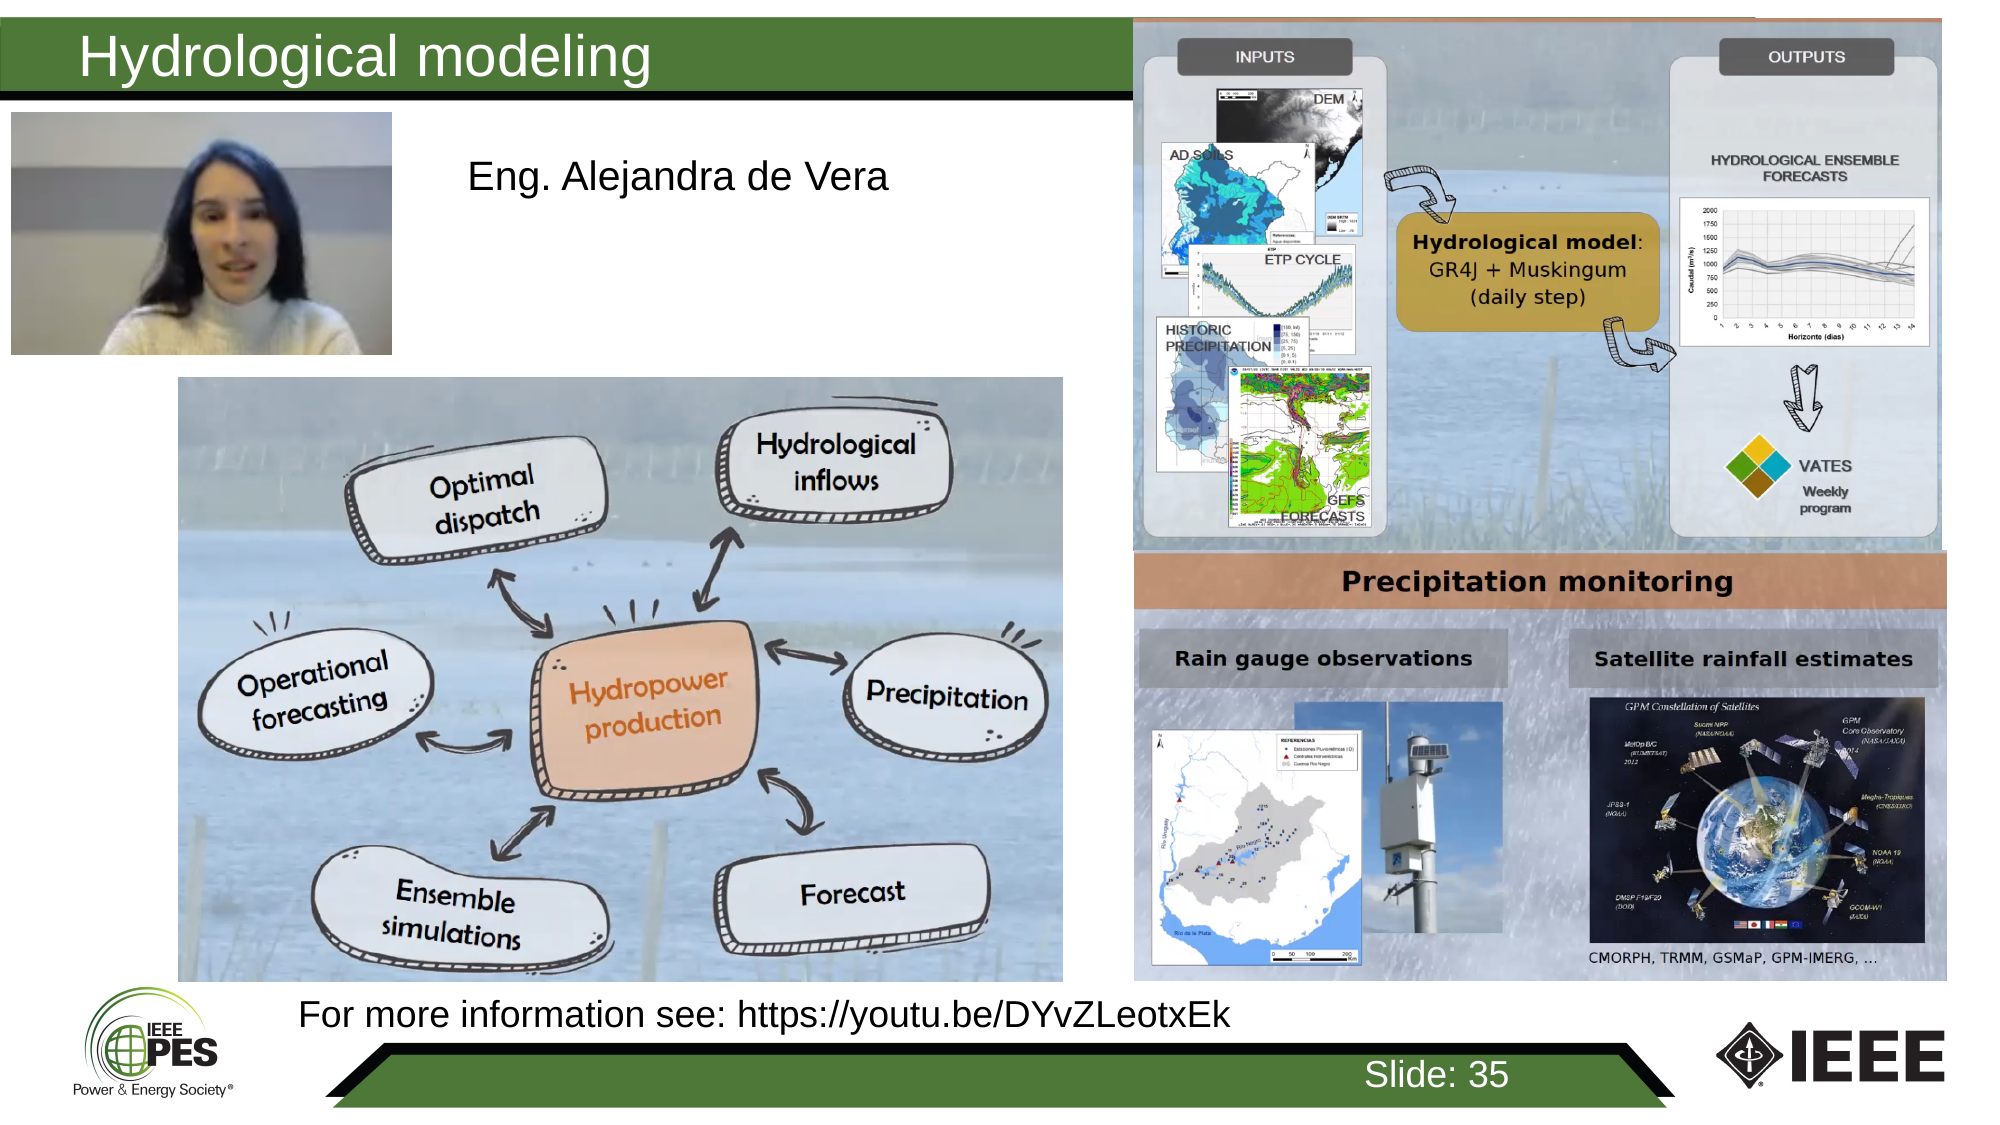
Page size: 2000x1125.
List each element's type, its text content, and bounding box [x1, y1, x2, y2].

picture [0, 0, 2000, 1125]
list Eng. Alejandra de Vera [413, 153, 957, 225]
title Hydrological modeling [70, 23, 662, 89]
text_box For more information see: https://youtu.be/DYvZLeotxEk [283, 986, 1501, 1046]
